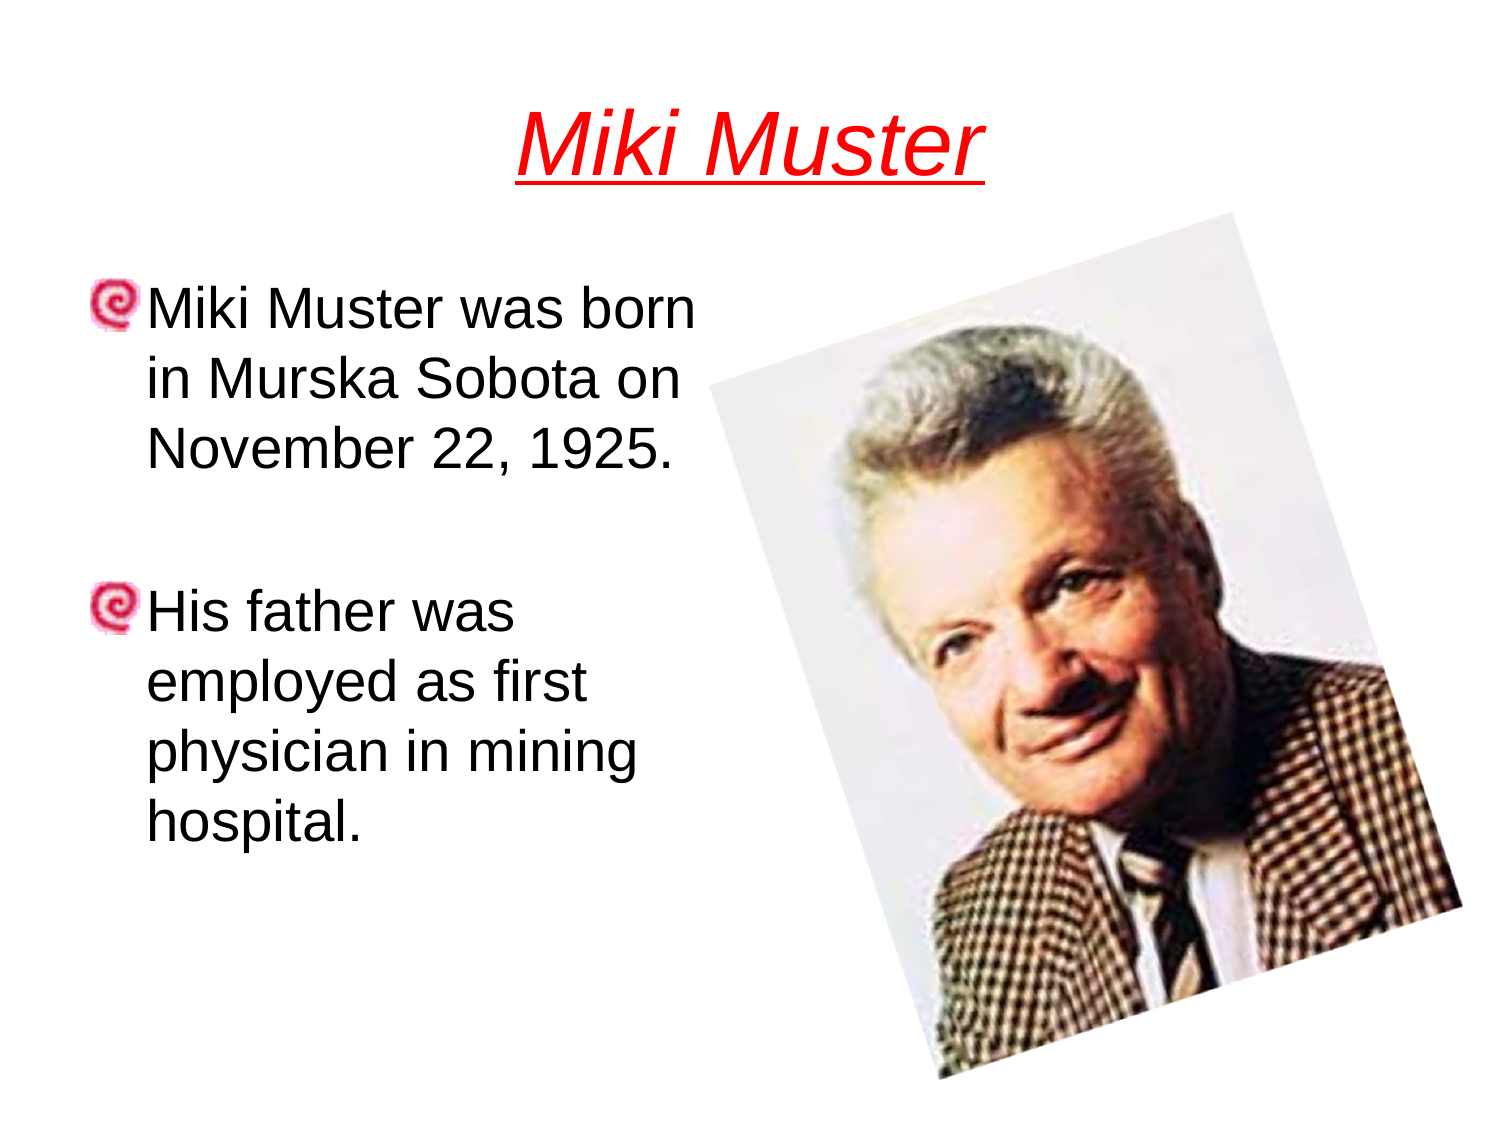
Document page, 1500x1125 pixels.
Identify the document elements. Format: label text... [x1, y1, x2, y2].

picture [707, 210, 1463, 1080]
list Miki Muster was born in Murska Sobota on November 22, 1925. His father was employed as first physician in mining hospital. [75, 262, 738, 1005]
title Miki Muster [75, 45, 1425, 233]
